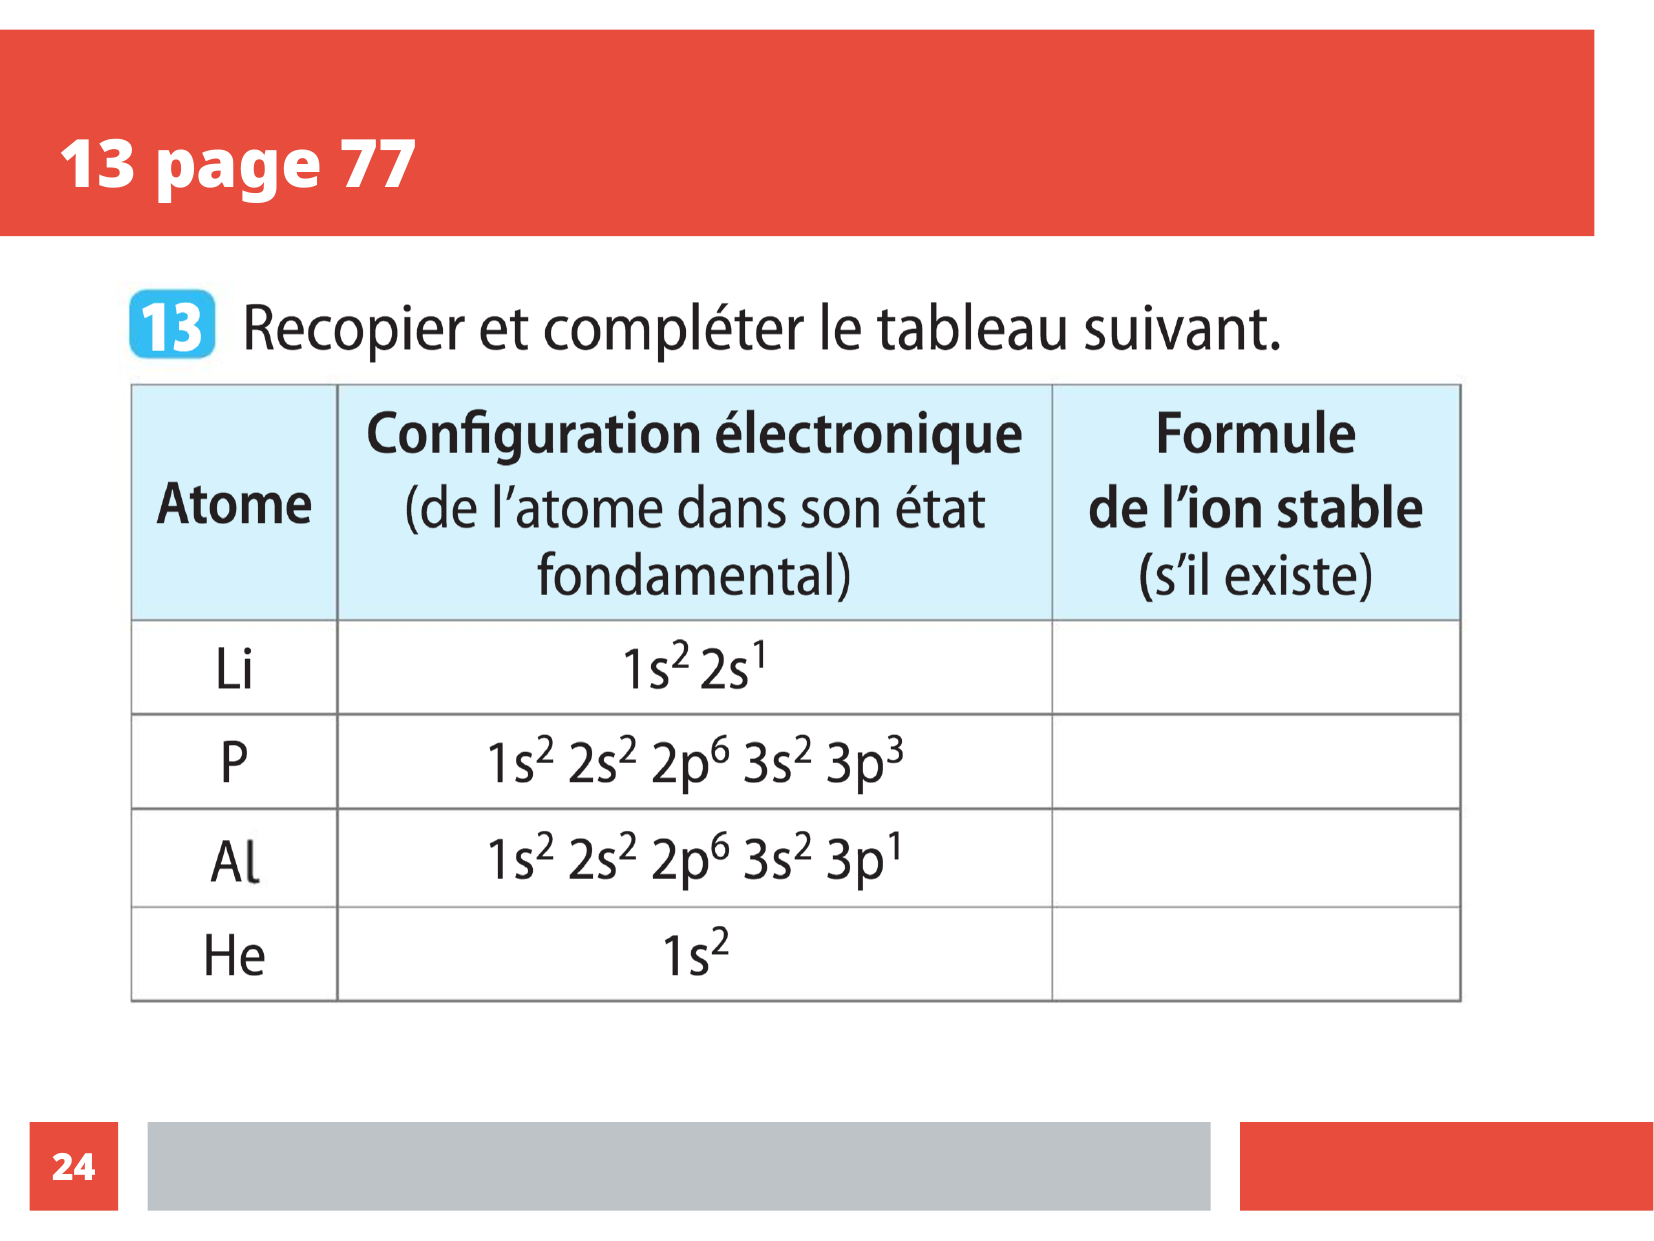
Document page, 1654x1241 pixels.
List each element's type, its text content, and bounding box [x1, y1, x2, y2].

picture [112, 271, 1512, 1040]
title 13 page 77 [59, 59, 1595, 207]
